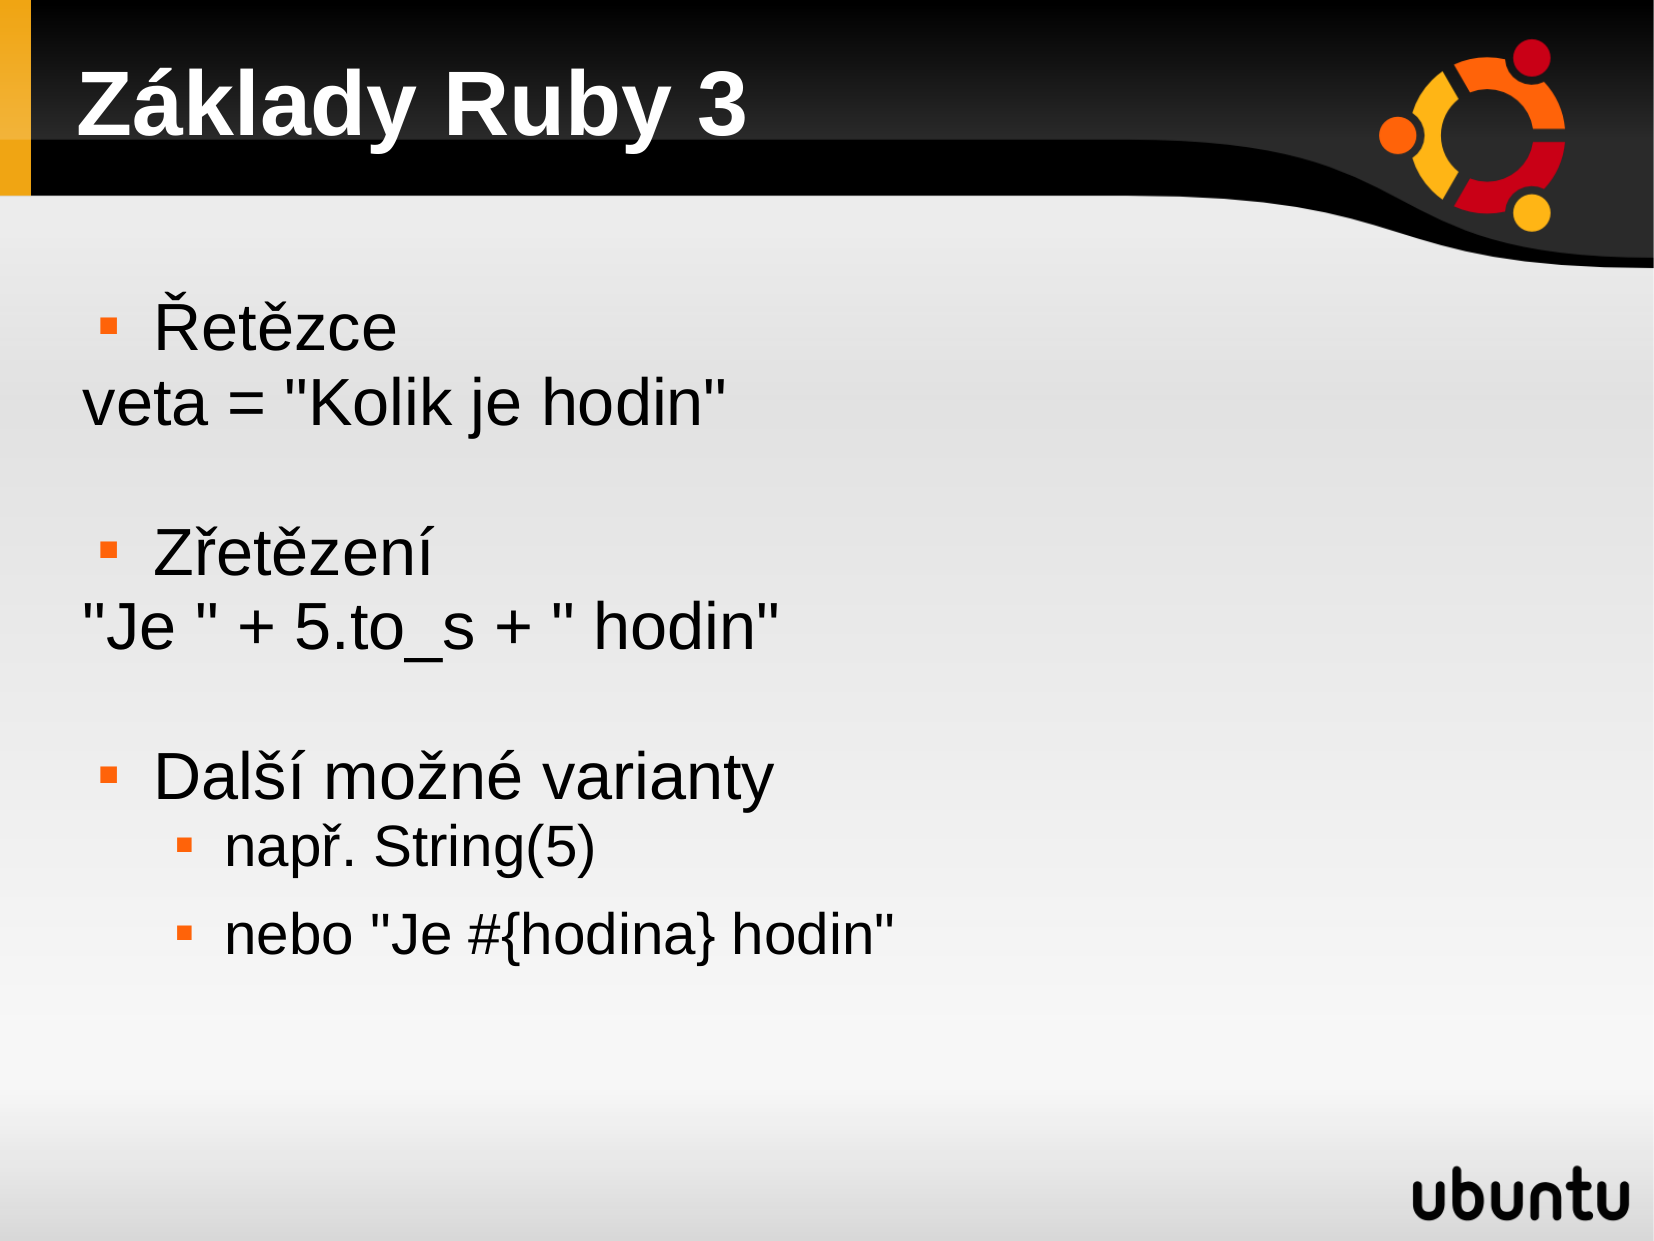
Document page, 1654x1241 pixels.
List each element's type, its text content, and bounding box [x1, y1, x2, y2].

picture [0, 0, 1654, 1241]
list Řetězce veta = "Kolik je hodin" Zřetězení "Je " + 5.to_s + " hodin" Další možné varianty např. String(5) nebo "Je #{hodina} hodin" [82, 290, 1571, 1109]
title Základy Ruby 3 [76, 0, 1565, 208]
